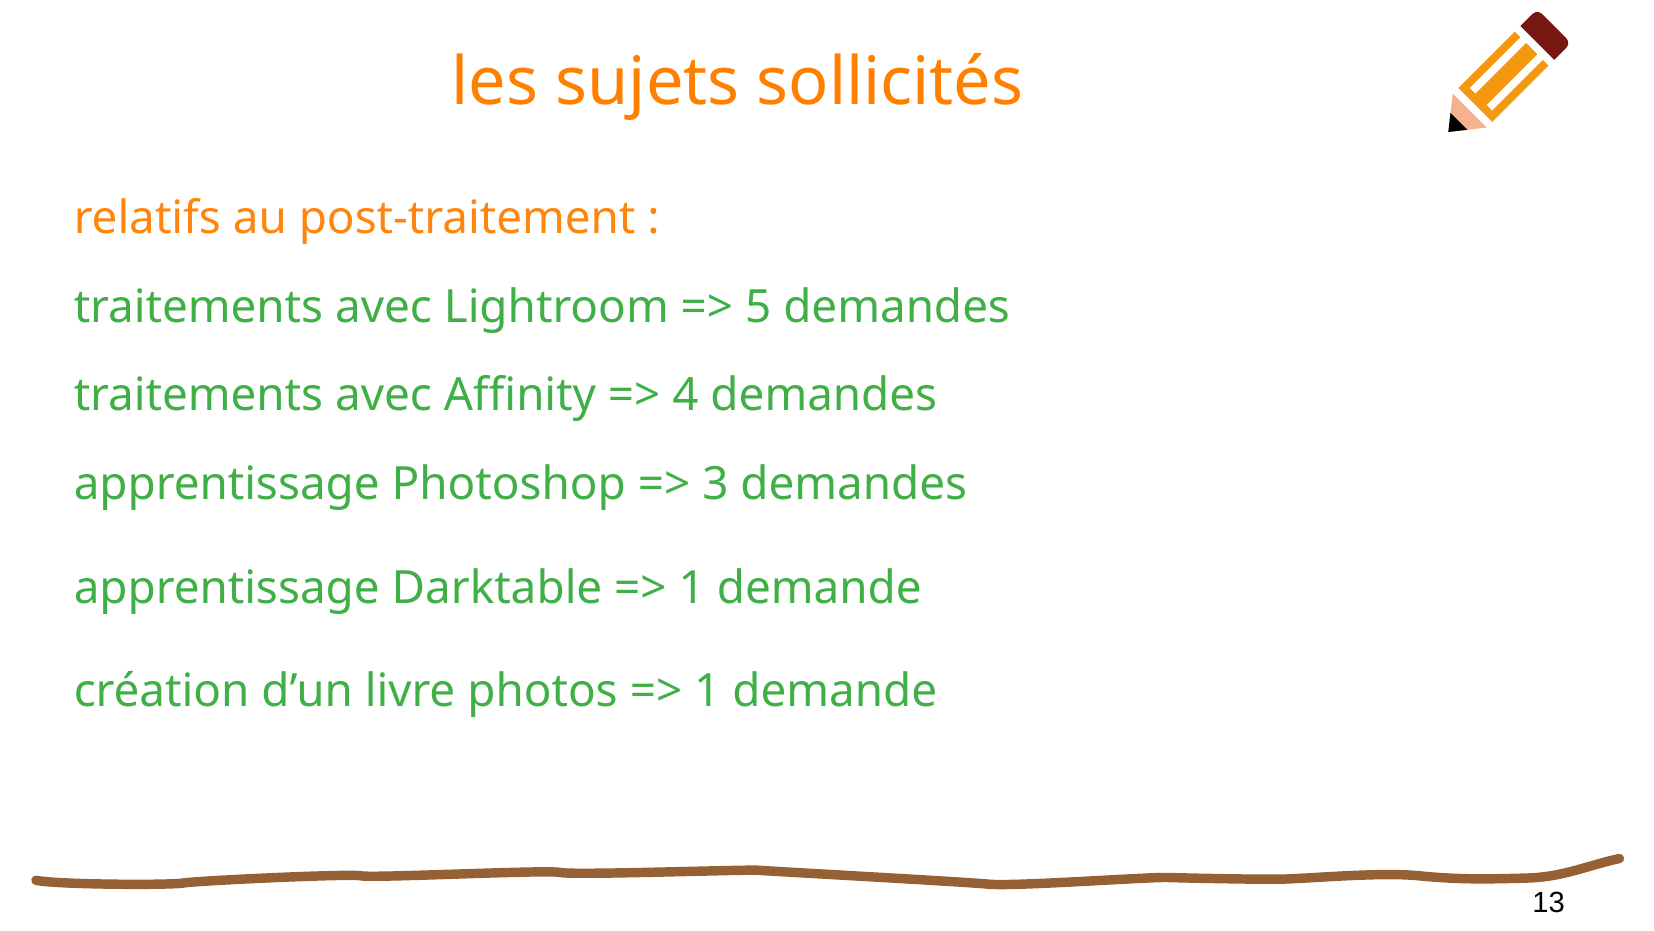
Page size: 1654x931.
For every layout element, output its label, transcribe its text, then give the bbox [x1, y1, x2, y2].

text_box traitements avec Lightroom => 5 demandes [59, 266, 1595, 354]
title les sujets sollicités [59, 0, 1418, 129]
text_box apprentissage Photoshop => 3 demandes [59, 442, 1595, 532]
text_box traitements avec Affinity => 4 demandes [59, 354, 1595, 442]
text_box relatifs au post-traitement : [59, 177, 1595, 266]
text_box création d’un livre photos => 1 demande [59, 649, 1595, 739]
text_box apprentissage Darktable => 1 demande [59, 547, 1595, 637]
